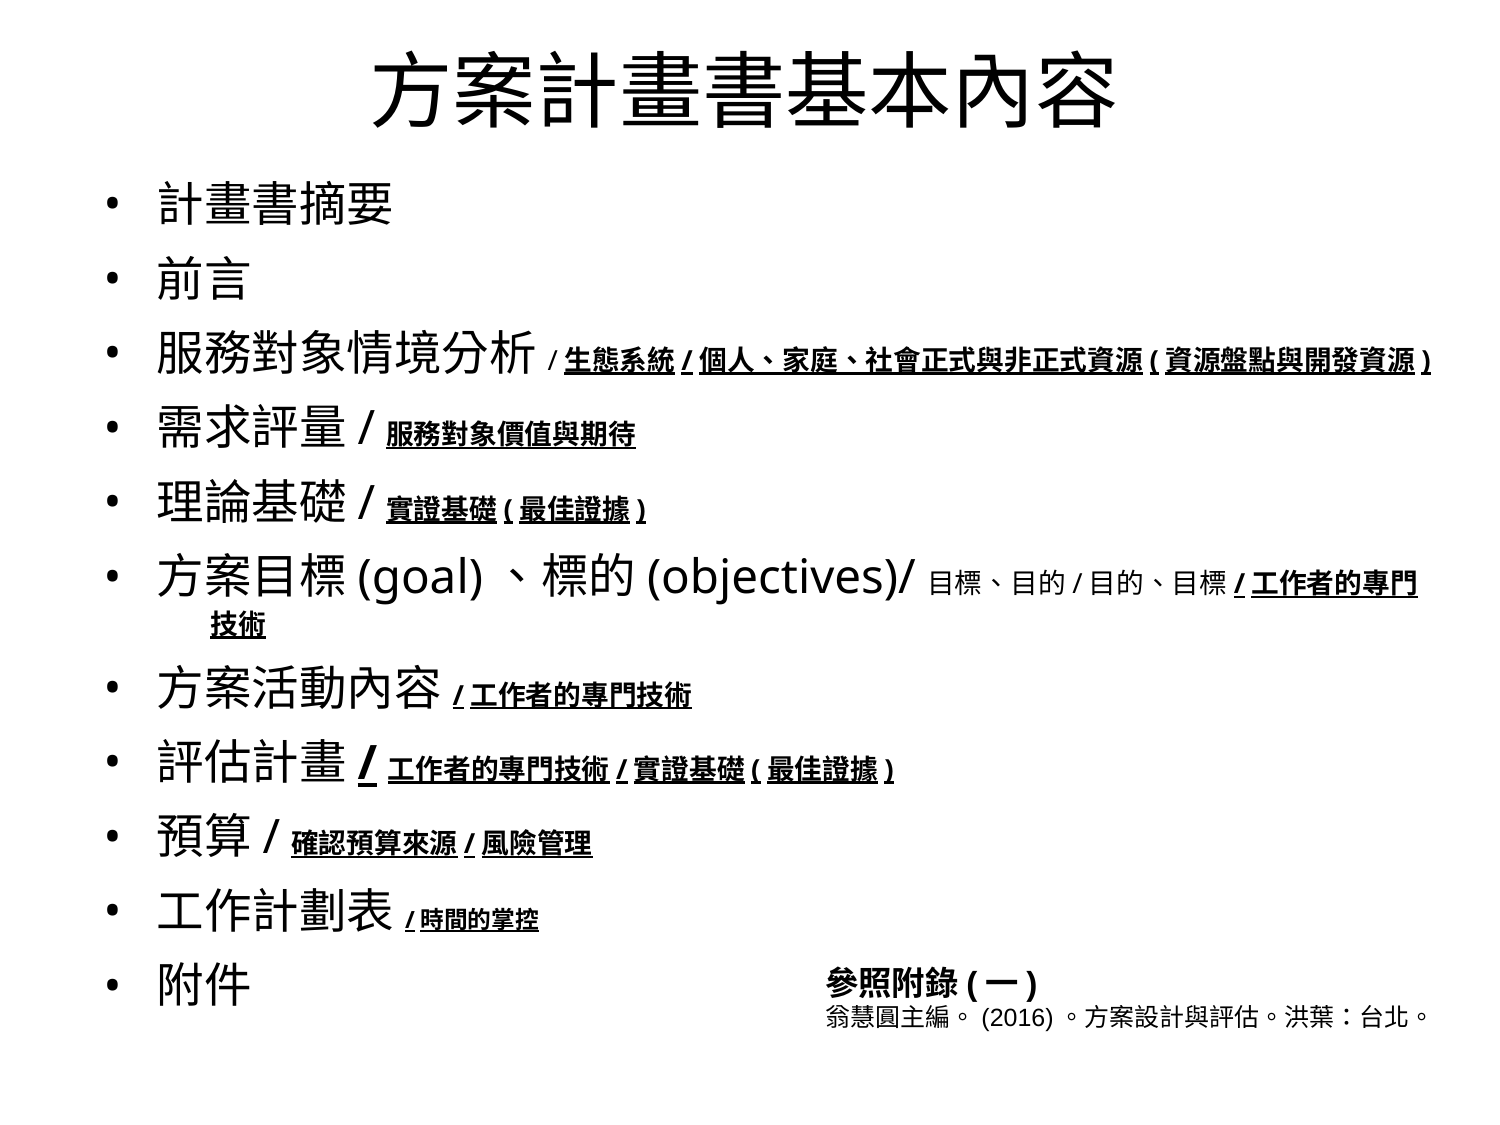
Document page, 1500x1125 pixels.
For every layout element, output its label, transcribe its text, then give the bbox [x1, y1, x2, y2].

text_box 參照附錄(一) 翁慧圓主編。(2016)。方案設計與評估。洪葉：台北。 [810, 954, 1496, 1041]
title 方案計畫書基本內容 [100, 31, 1388, 146]
list 計畫書摘要 前言 服務對象情境分析/生態系統/個人、家庭、社會正式與非正式資源(資源盤點與開發資源) 需求評量/服務對象價值與期待 理論基礎/實證基礎(最佳證據) 方案目標(goal)、標的(objectives)/目標、目的/目的、目標/工作者的專門技術 方案活動內容/工作者的專門技術 評估計畫/工作者的專門技術/實證基礎(最佳證據) 預算/確認預算來源/風險管理 工作計劃表/時間的掌控 附件 [88, 160, 1447, 1028]
